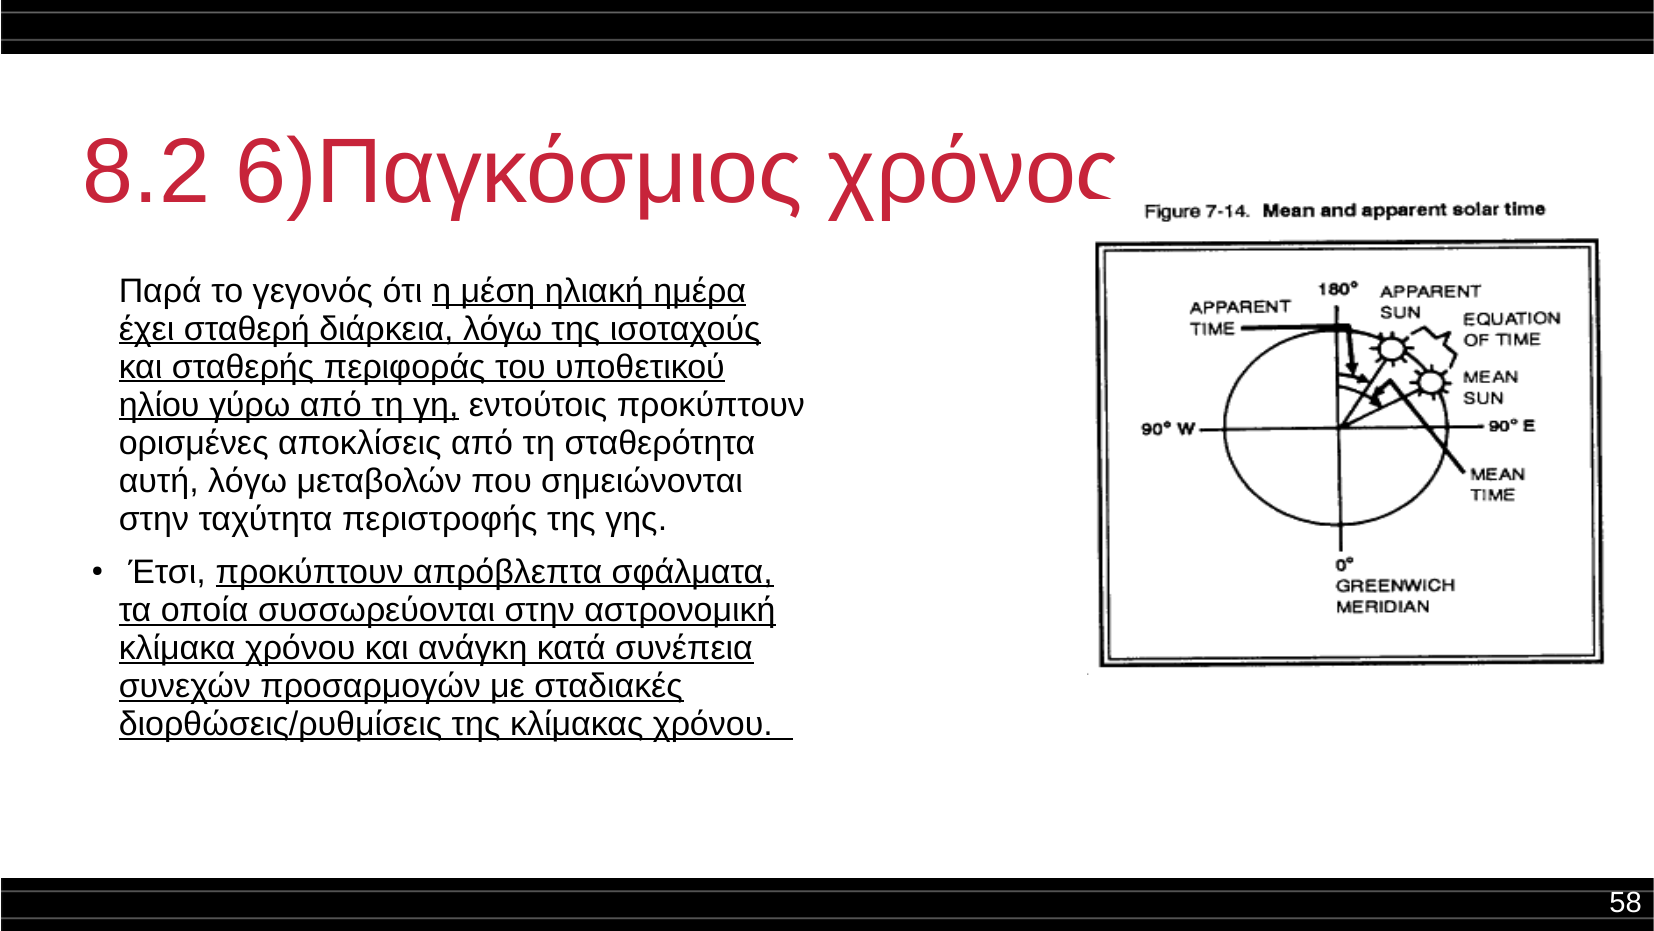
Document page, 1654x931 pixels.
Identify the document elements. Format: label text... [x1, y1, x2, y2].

picture [1, 0, 1654, 54]
list Παρά το γεγονός ότι η μέση ηλιακή ημέρα έχει σταθερή διάρκεια, λόγω της ισοταχούς και σταθερής περιφοράς του υποθετικού ηλίου γύρω από τη γη, εντούτοις προκύπτουν ορισμένες αποκλίσεις από τη σταθερότητα αυτή, λόγω μεταβολών που σημειώνονται στην ταχύτητα περιστροφής της γης. Έτσι, προκύπτουν απρόβλεπτα σφάλματα, τα οποία συσσωρεύονται στην αστρονομική κλίμακα χρόνου και ανάγκη κατά συνέπεια συνεχών προσαρμογών με σταδιακές διορθώσεις/ρυθμίσεις της κλίμακας χρόνου. [82, 271, 809, 758]
title 8.2 6)Παγκόσμιος χρόνος [82, 92, 1571, 249]
picture [1, 878, 1654, 931]
picture [1087, 199, 1613, 676]
